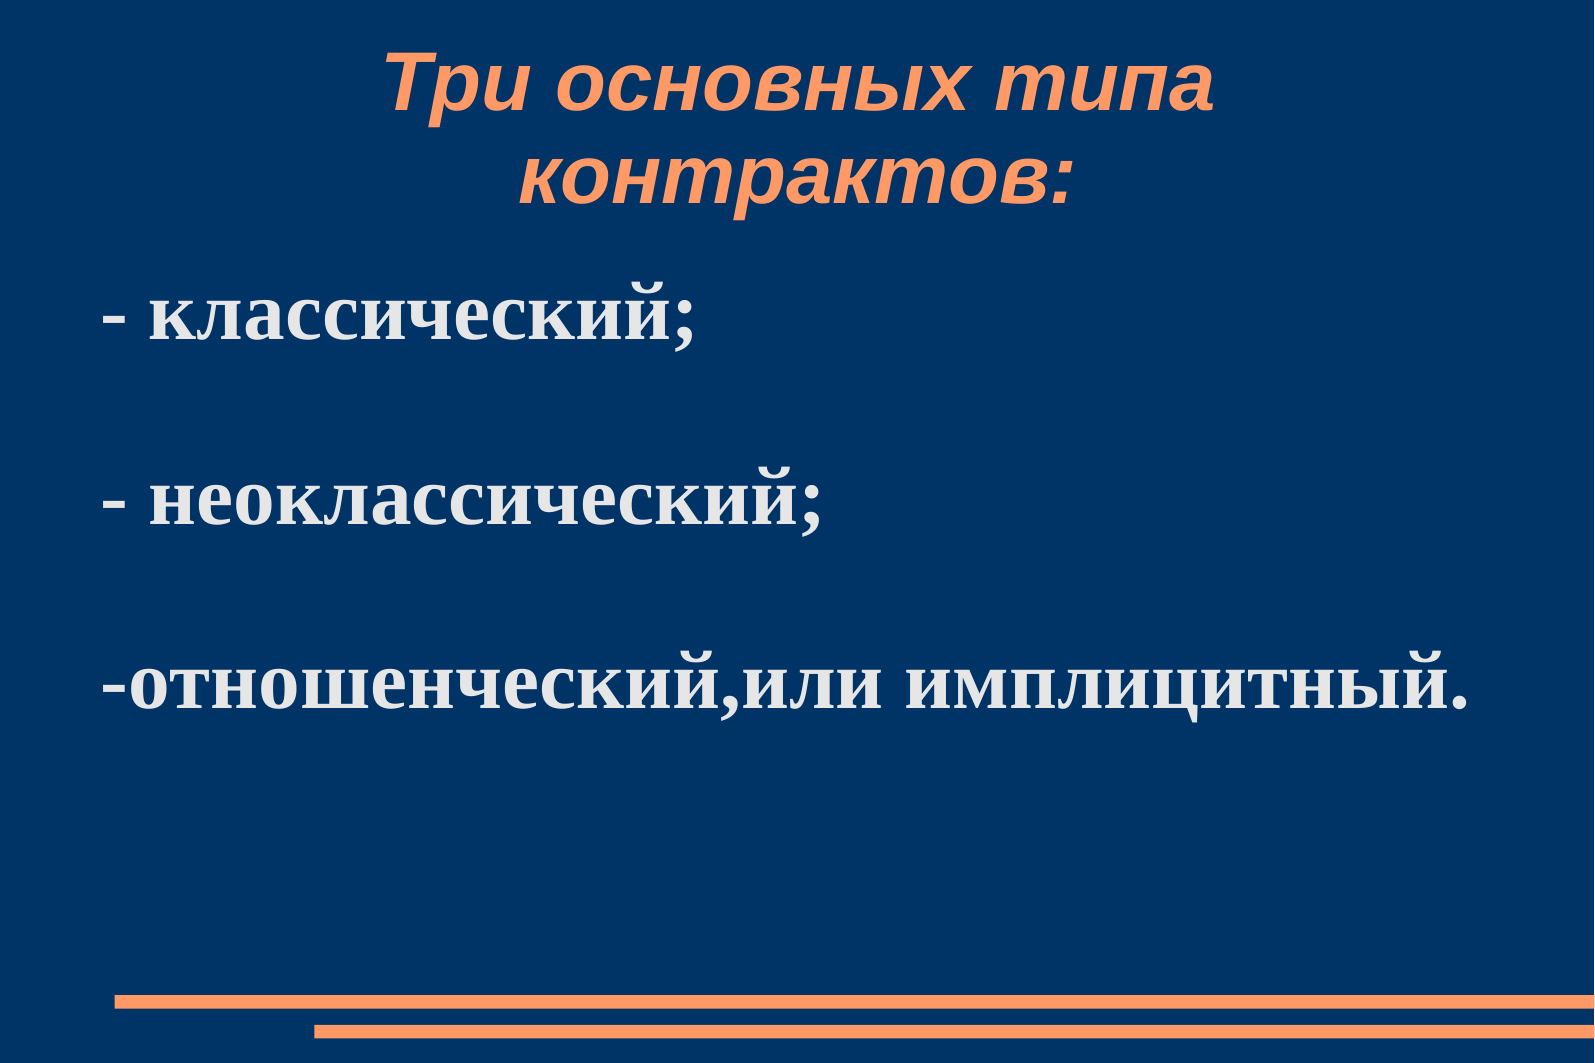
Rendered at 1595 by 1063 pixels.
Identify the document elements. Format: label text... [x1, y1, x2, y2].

title Три основных типа контрактов: [117, 35, 1479, 222]
list - классический; - неоклассический; -отношенческий,или имплицитный. [29, 265, 1595, 971]
